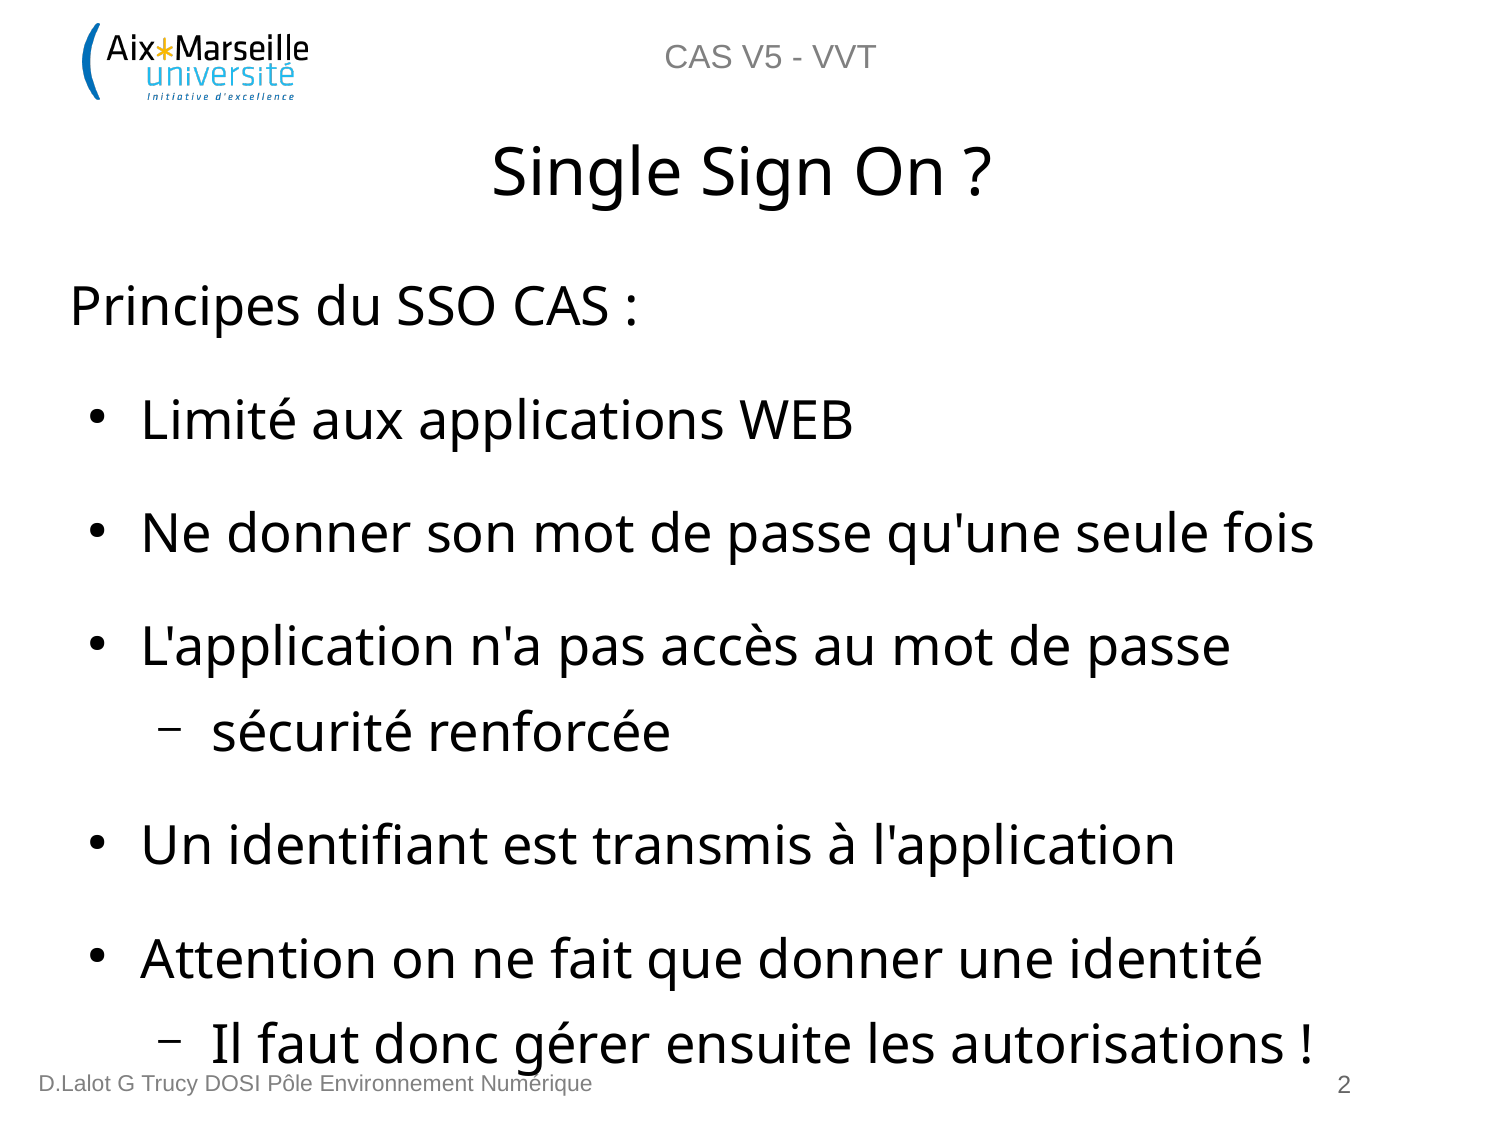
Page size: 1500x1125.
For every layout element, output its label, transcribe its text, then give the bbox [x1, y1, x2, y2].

title Single Sign On ? [67, 75, 1418, 264]
list Principes du SSO CAS : Limité aux applications WEB Ne donner son mot de passe qu'une seule fois L'application n'a pas accès au mot de passe sécurité renforcée Un identifiant est transmis à l'application Attention on ne fait que donner une identité Il faut donc gérer ensuite les autorisations ! [69, 267, 1420, 1063]
picture [82, 23, 308, 75]
